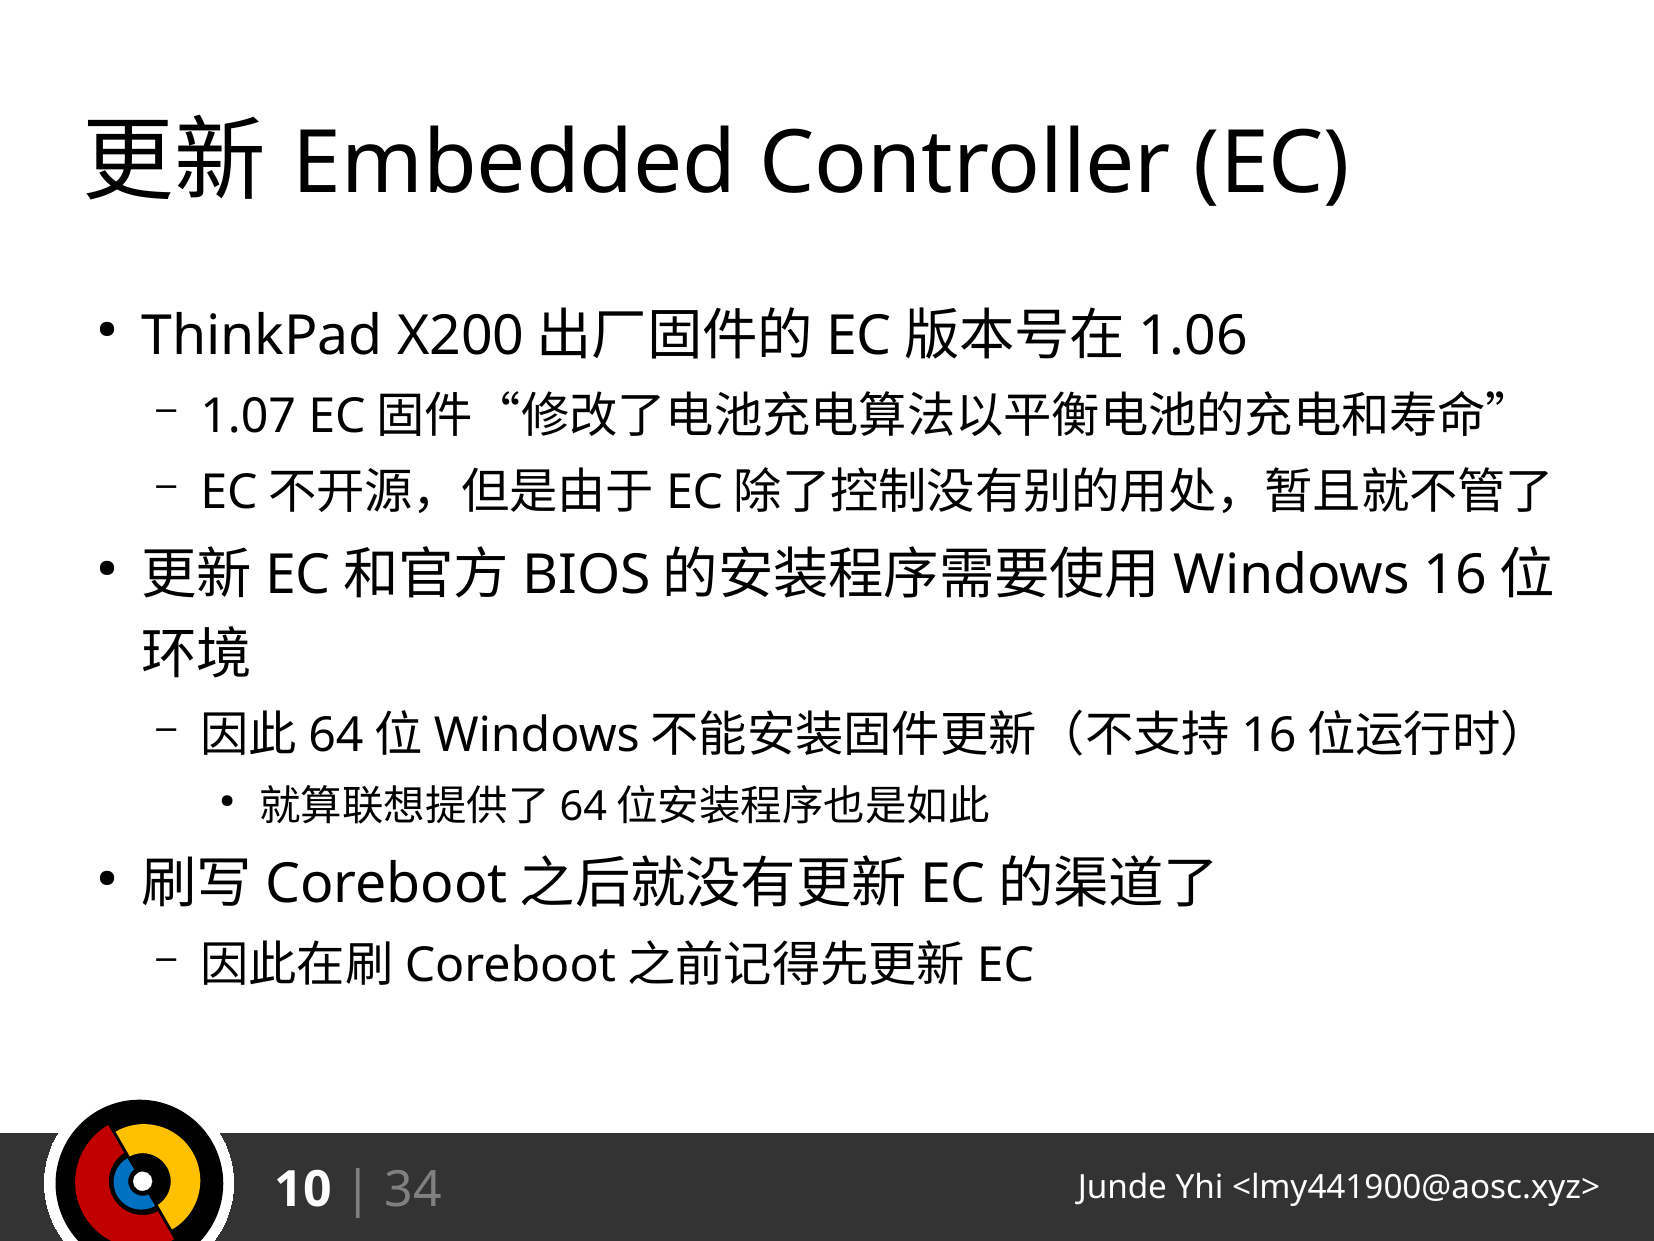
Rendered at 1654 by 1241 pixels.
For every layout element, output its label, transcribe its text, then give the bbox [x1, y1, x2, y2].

list ThinkPad X200出厂固件的EC版本号在1.06 1.07 EC固件“修改了电池充电算法以平衡电池的充电和寿命” EC不开源，但是由于EC除了控制没有别的用处，暂且就不管了 更新EC和官方BIOS的安装程序需要使用Windows 16位环境 因此64位Windows不能安装固件更新（不支持16位运行时） 就算联想提供了64位安装程序也是如此 刷写Coreboot之后就没有更新EC的渠道了 因此在刷Coreboot之前记得先更新EC [82, 290, 1571, 1010]
title 更新Embedded Controller (EC) [82, 49, 1571, 257]
